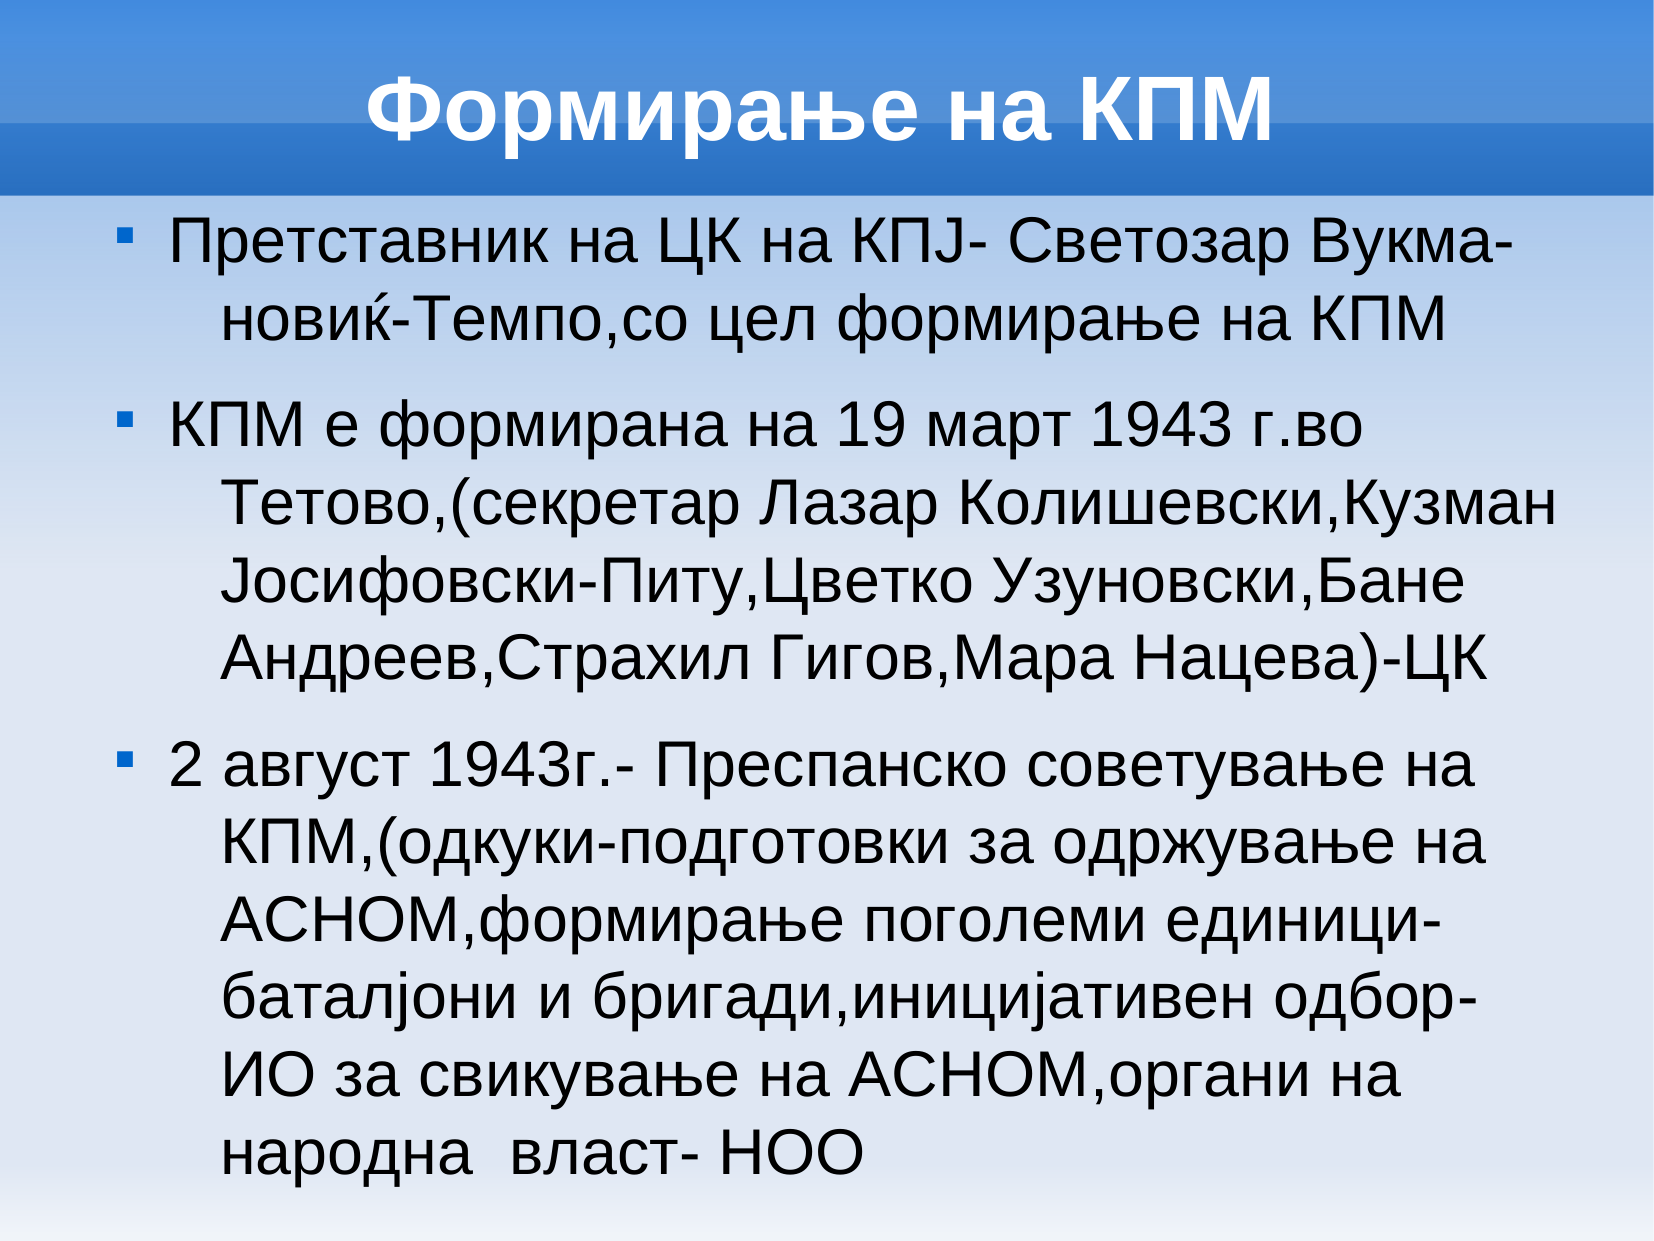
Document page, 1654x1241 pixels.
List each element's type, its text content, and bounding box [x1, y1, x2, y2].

list Претставник на ЦК на КПЈ- Светозар Вукма- новиќ-Темпо,со цел формирање на КПМ КПМ е формирана на 19 март 1943 г.во Тетово,(секретар Лазар Колишевски,Кузман Јосифовски-Питу,Цветко Узуновски,Бане Андреев,Страхил Гигов,Мара Нацева)-ЦК 2 август 1943г.- Преспанско советување на КПМ,(одкуки-подготовки за одржување на АСНОМ,формирање поголеми единици- баталјони и бригади,иницијативен одбор- ИО за свикување на АСНОМ,органи на народна власт- НОО [82, 198, 1571, 1241]
title Формирање на КПМ [76, 0, 1565, 208]
